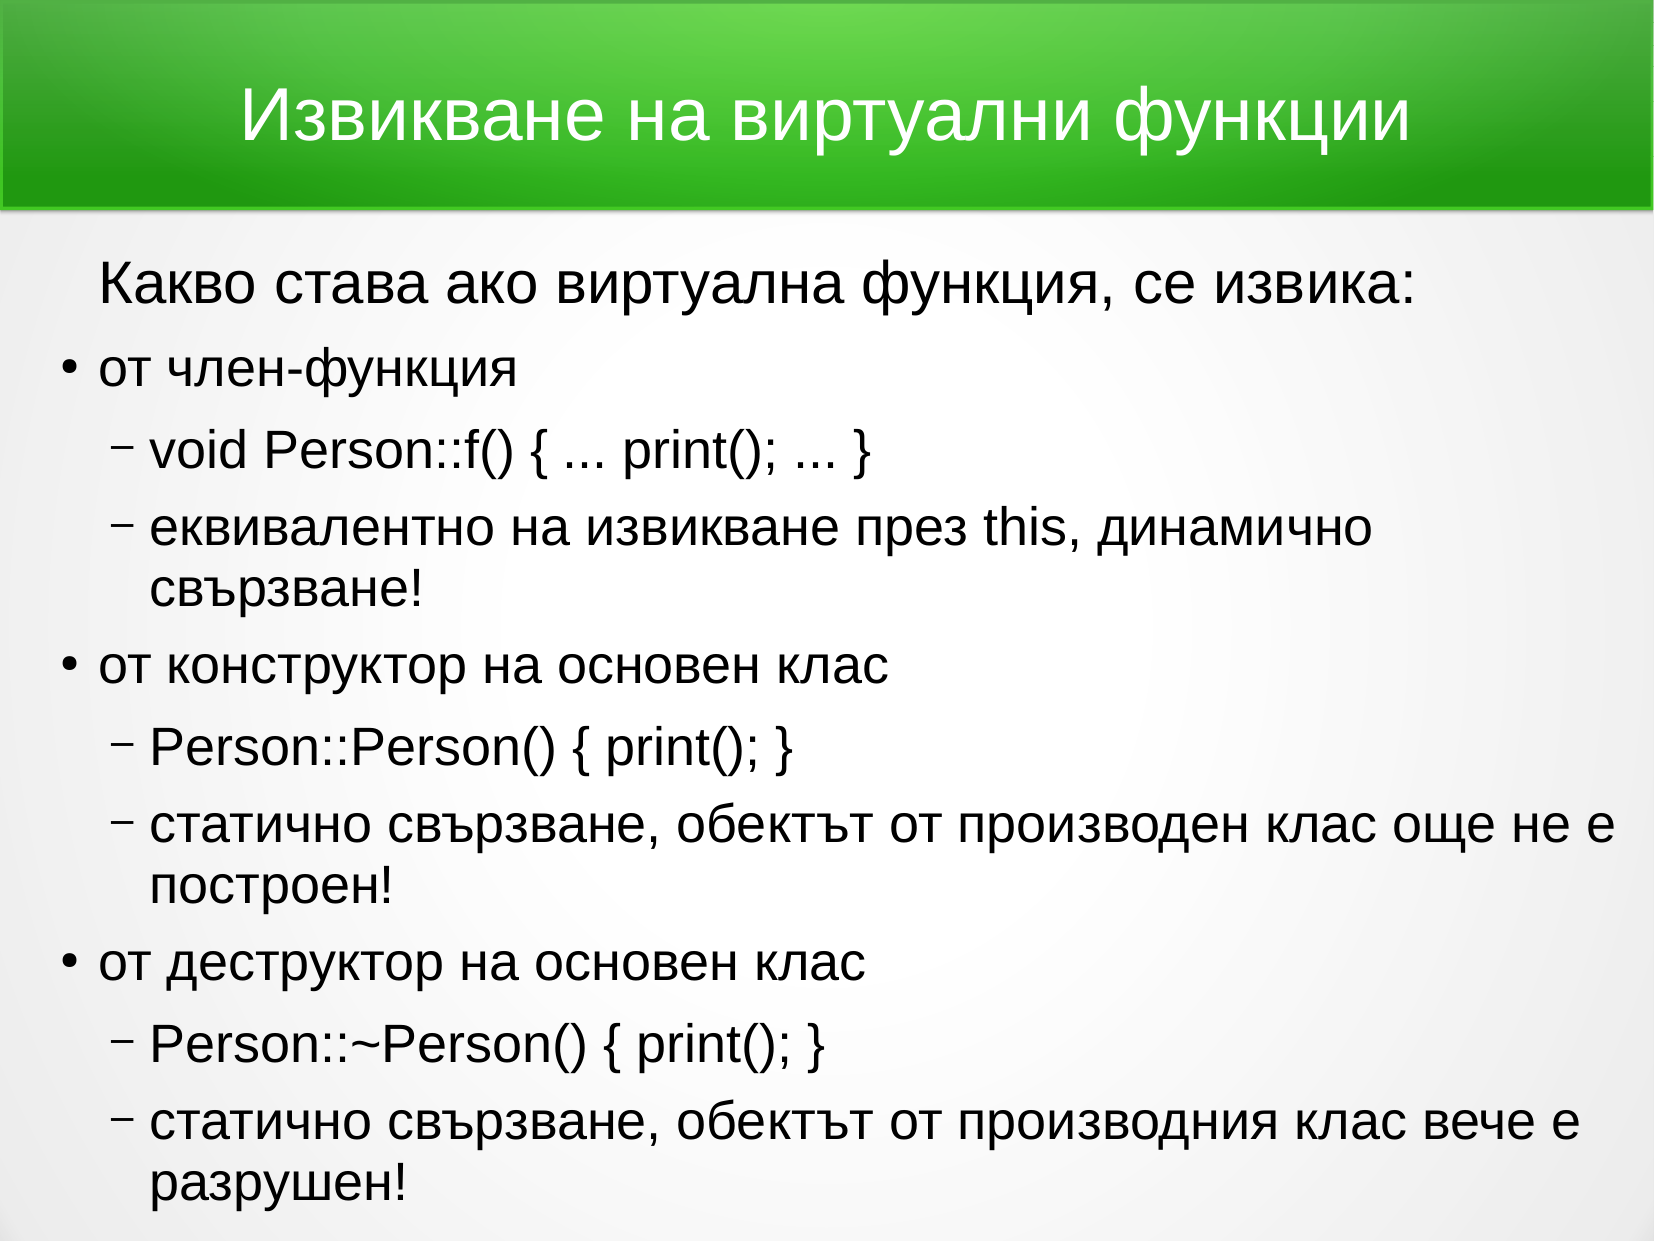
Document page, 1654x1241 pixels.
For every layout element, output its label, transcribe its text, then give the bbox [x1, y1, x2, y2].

title Извикване на виртуални функции [82, 49, 1571, 179]
list Какво става ако виртуална функция, се извика: от член-функция void Person::f() { ... print(); ... } еквивалентно на извикване през this, динамично свързване! от конструктор на основен клас Person::Person() { print(); } статично свързване, обектът от производен клас още не е построен! от деструктор на основен клас Person::~Person() { print(); } статично свързване, обектът от производния клас вече е разрушен! [47, 249, 1619, 1217]
